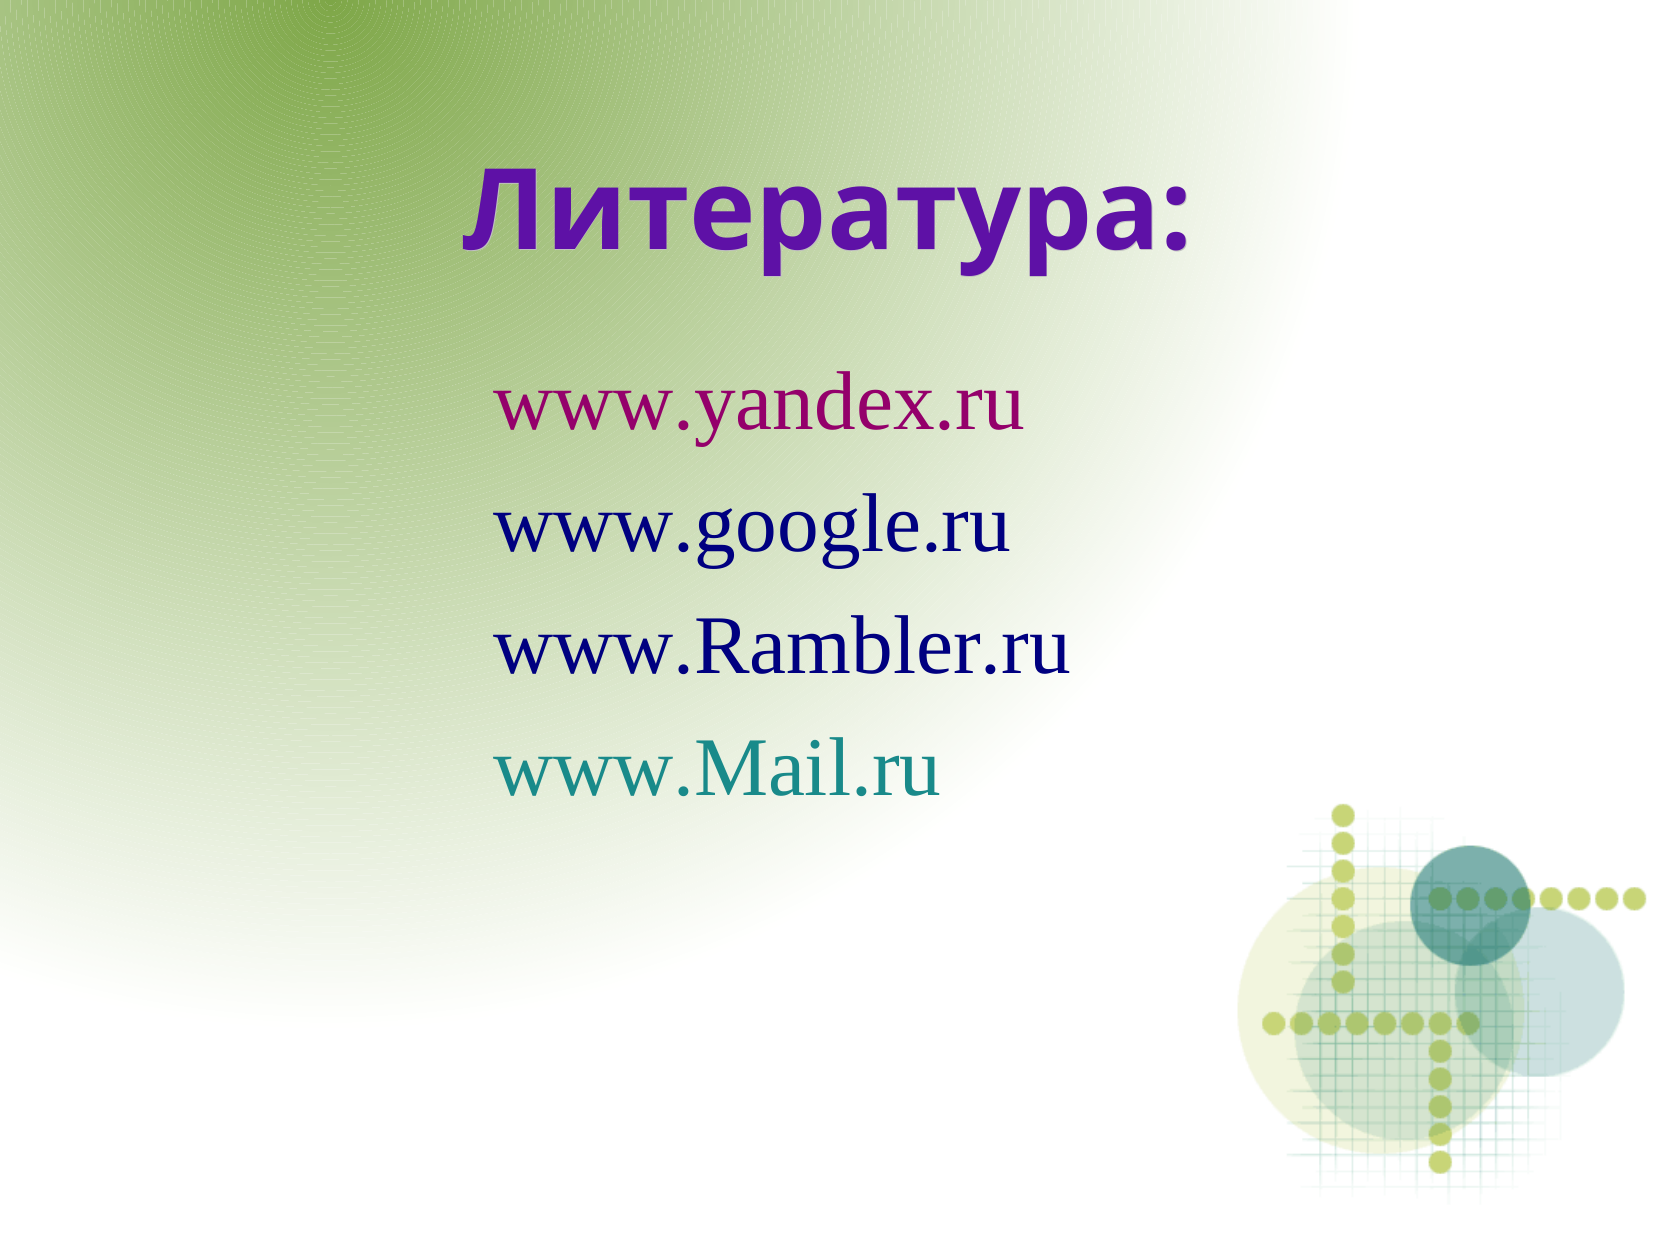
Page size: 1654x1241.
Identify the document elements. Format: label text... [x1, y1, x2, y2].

picture [59, 679, 473, 1182]
title Литература: [121, 102, 1534, 311]
list www.yandex.ru www.google.ru www.Rambler.ru www.Mail.ru [475, 355, 1123, 1123]
picture [1224, 792, 1654, 1211]
